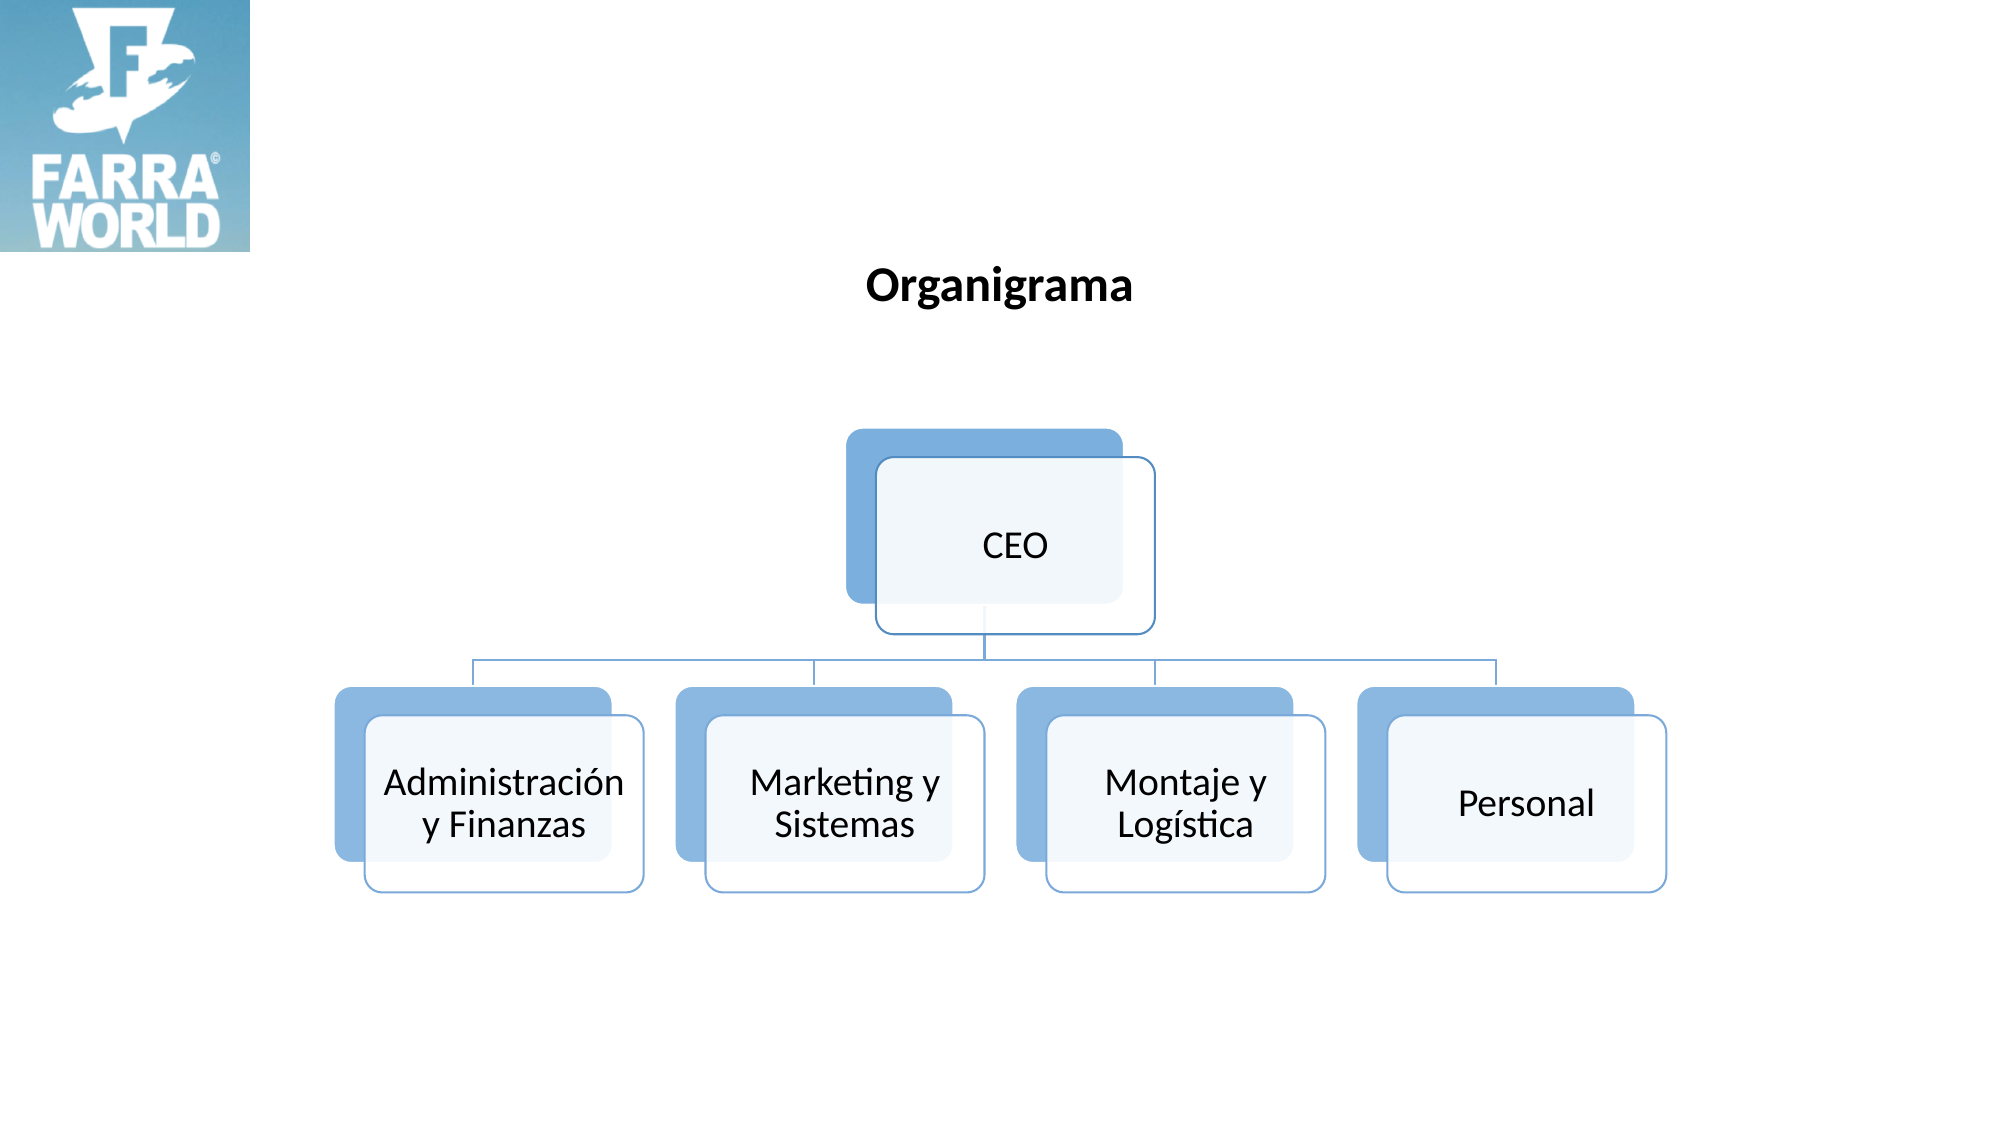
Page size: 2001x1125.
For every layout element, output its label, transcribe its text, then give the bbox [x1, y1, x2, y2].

text_box [1015, 685, 1295, 864]
text_box Marketing y Sistemas [705, 715, 985, 893]
picture [0, 0, 250, 252]
text_box Administración y Finanzas [364, 715, 644, 893]
text_box [674, 685, 954, 864]
text_box Personal [1387, 715, 1667, 893]
subtitle Organigrama [249, 251, 1750, 538]
text_box [845, 427, 1124, 605]
text_box CEO [875, 457, 1155, 635]
text_box [333, 685, 613, 864]
text_box Montaje y Logística [1046, 715, 1326, 893]
text_box [1356, 685, 1636, 864]
